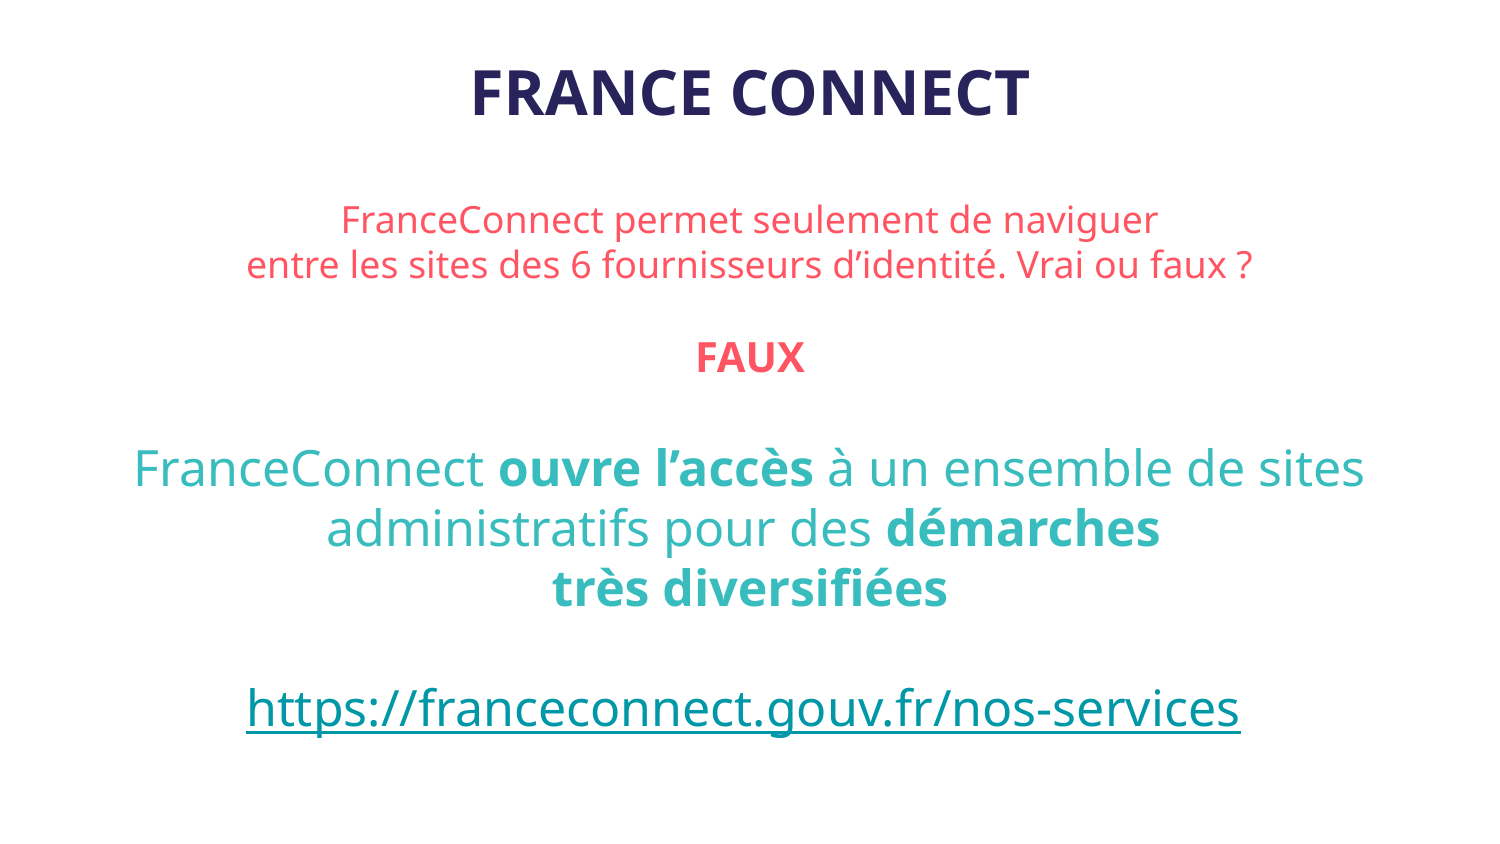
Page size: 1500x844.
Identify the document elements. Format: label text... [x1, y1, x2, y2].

text_box FranceConnect permet seulement de naviguer entre les sites des 6 fournisseurs d’identité. Vrai ou faux ? FAUX [0, 180, 1500, 396]
text_box FRANCE CONNECT [0, 0, 1500, 180]
text_box FranceConnect ouvre l’accès à un ensemble de sites administratifs pour des démarches très diversifiées https://franceconnect.gouv.fr/nos-services [0, 421, 1500, 811]
